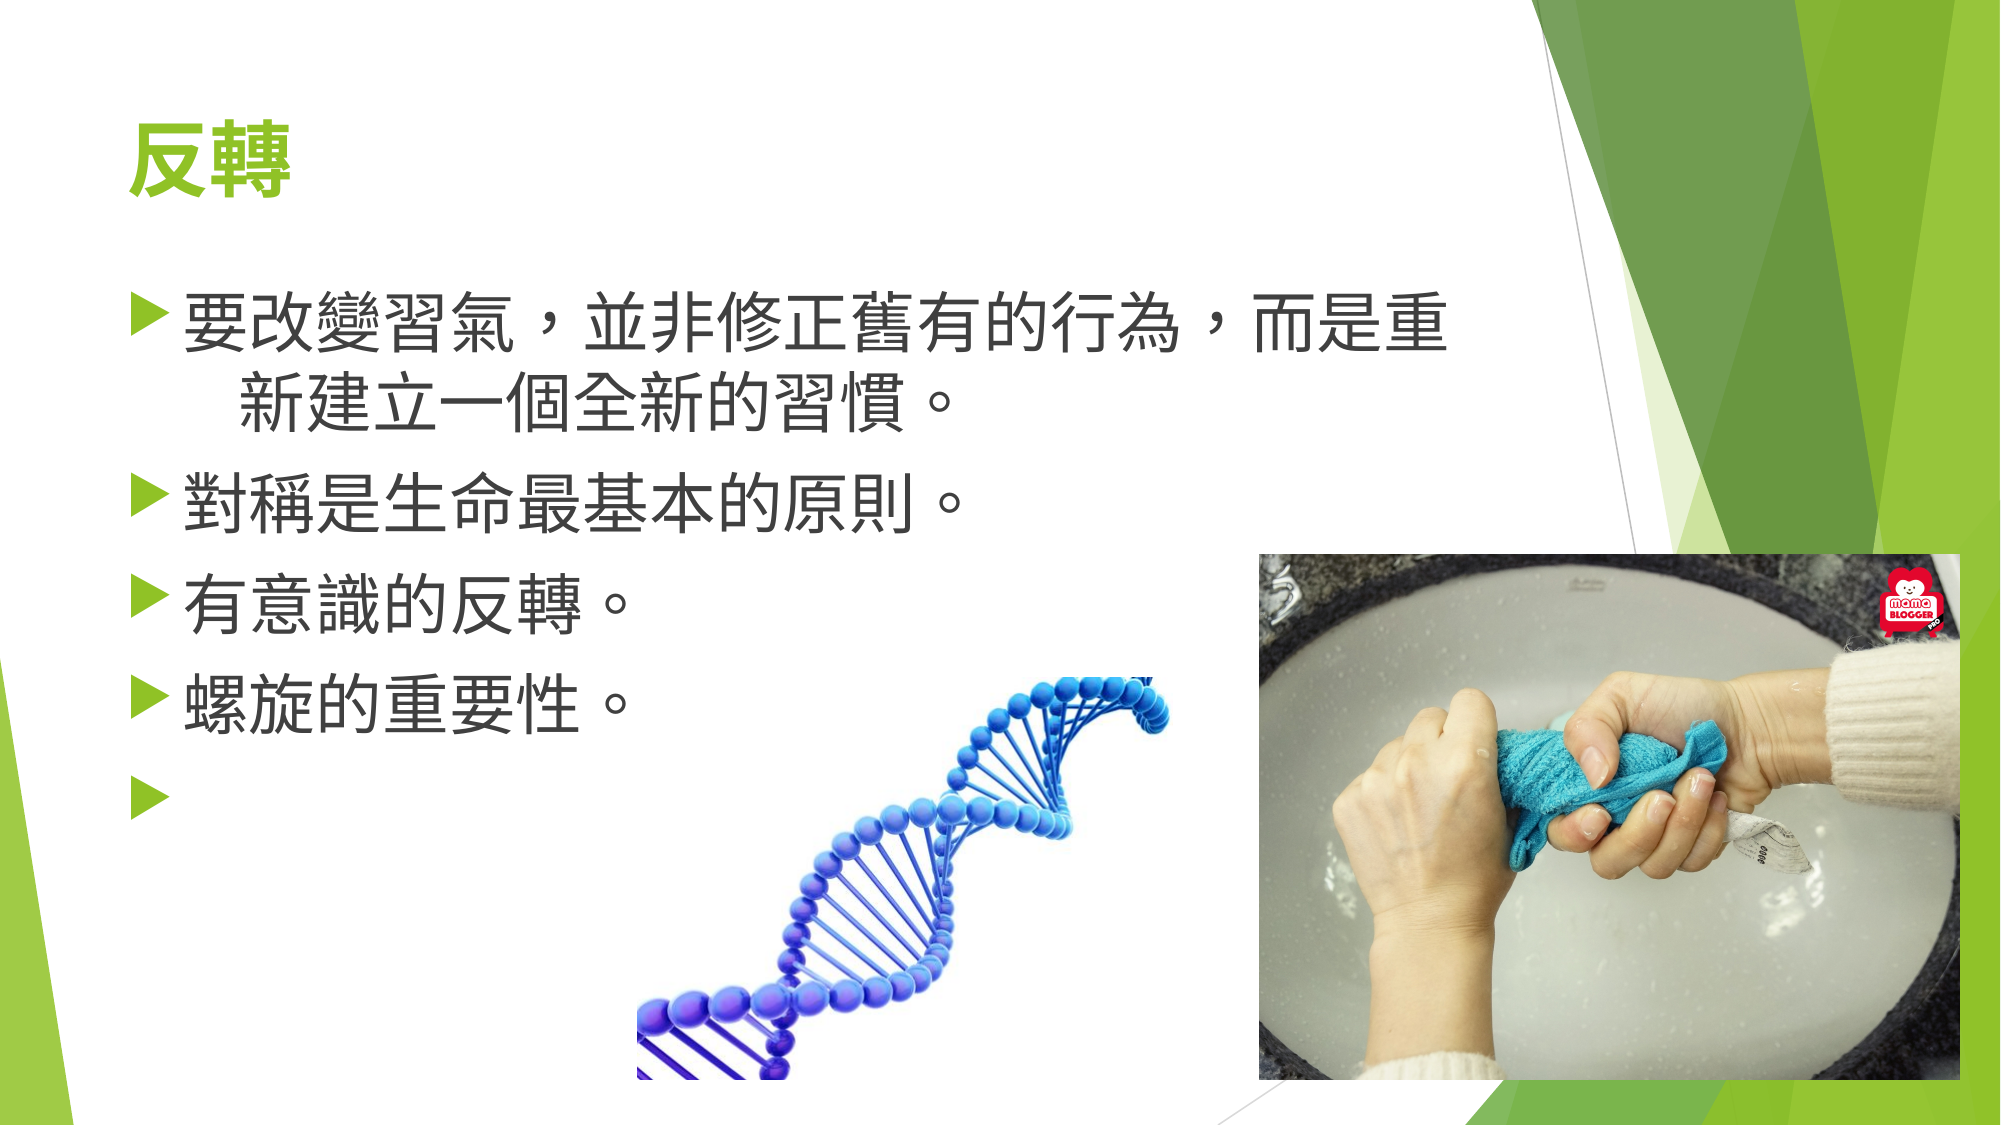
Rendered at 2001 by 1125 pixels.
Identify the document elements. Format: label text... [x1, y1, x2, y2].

title 反轉 [111, 99, 1522, 273]
picture [637, 678, 1173, 1081]
list 要改變習氣，並非修正舊有的行為，而是重新建立一個全新的習慣。 對稱是生命最基本的原則。 有意識的反轉。 螺旋的重要性。 [111, 273, 1522, 992]
picture [1259, 554, 1960, 1081]
